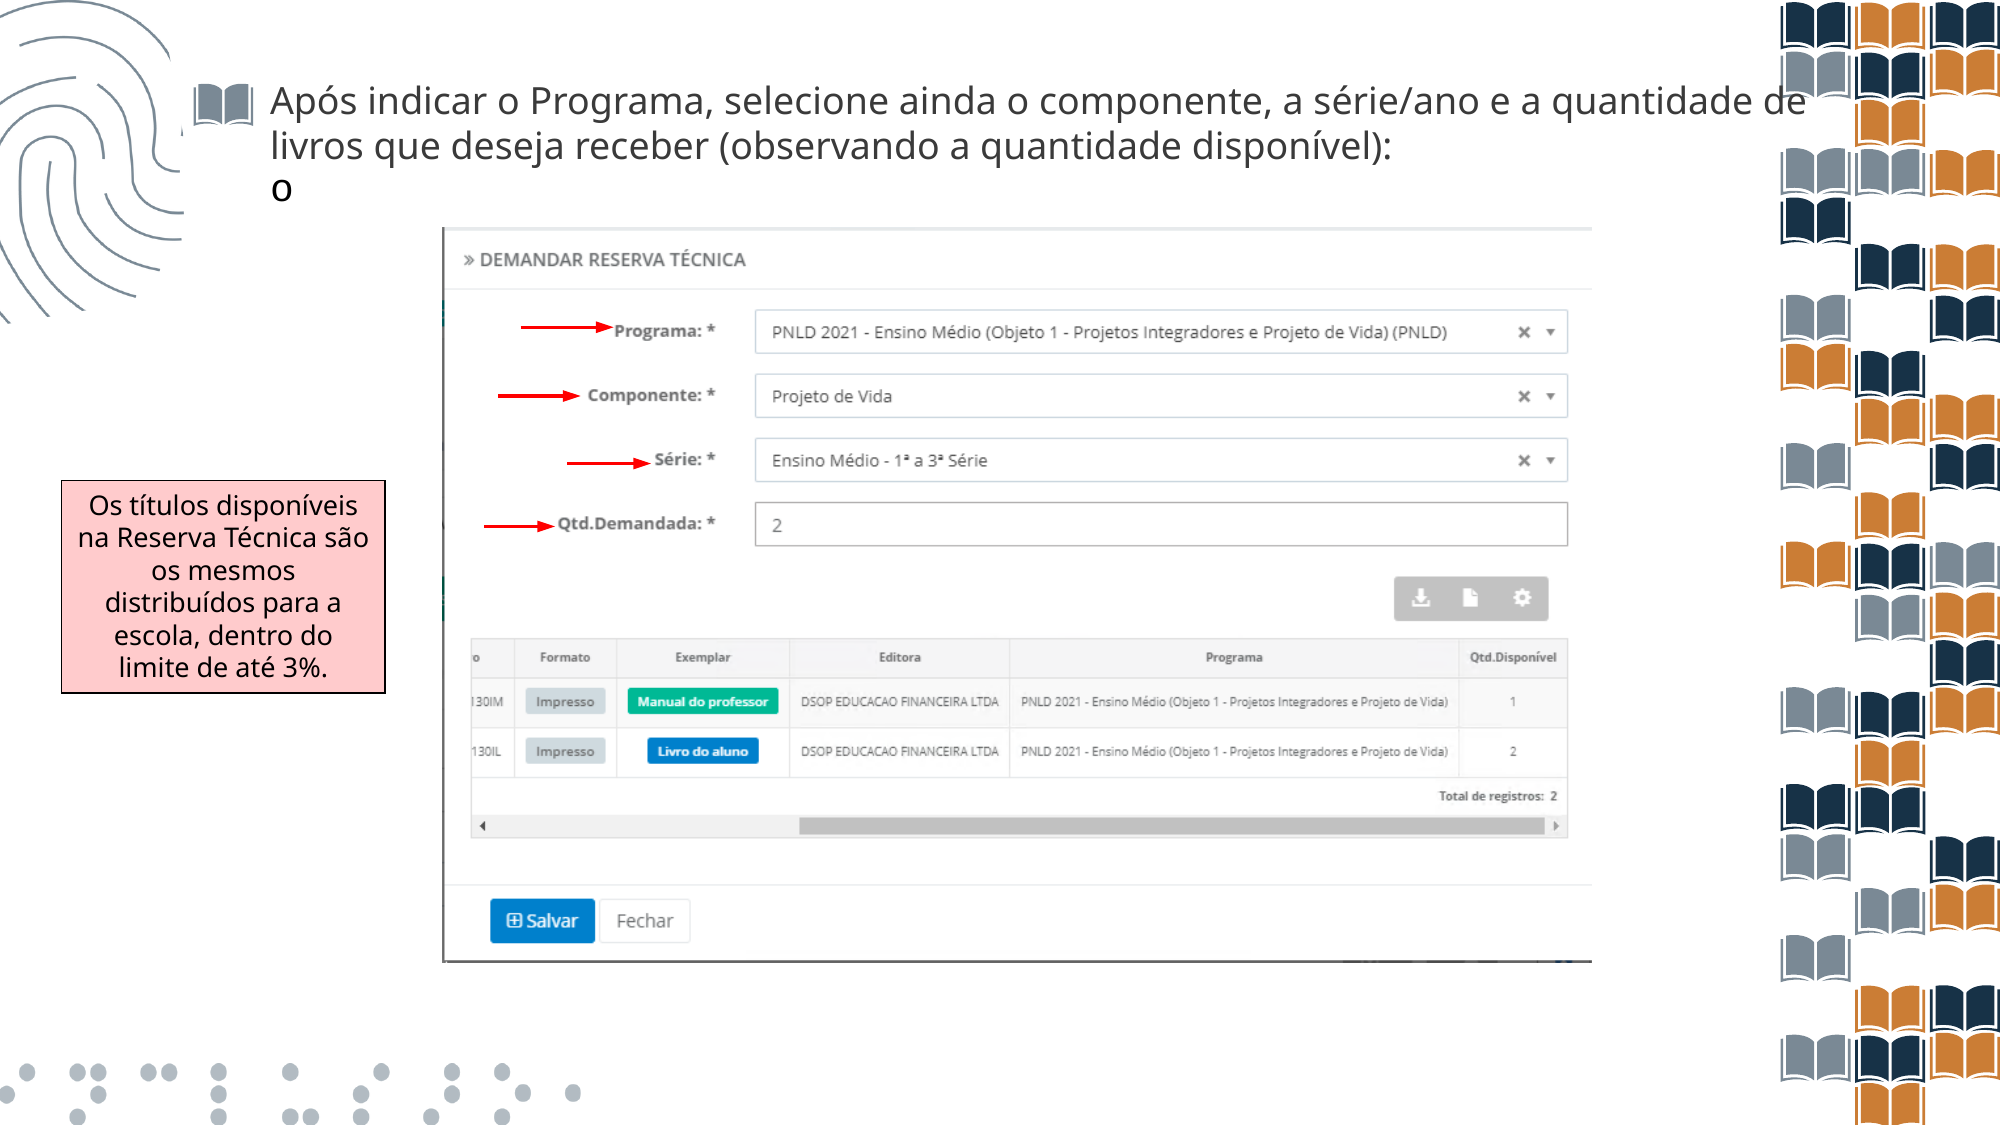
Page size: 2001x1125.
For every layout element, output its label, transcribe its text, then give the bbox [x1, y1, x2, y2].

text_box [1855, 983, 1926, 1125]
text_box [1929, 293, 2000, 343]
text_box Os títulos disponíveis na Reserva Técnica são os mesmos distribuídos para a escola, dentro do limite de até 3%. [61, 480, 386, 693]
text_box [1780, 781, 1851, 882]
text_box [0, 0, 210, 326]
text_box [1780, 539, 1851, 589]
text_box [0, 1063, 581, 1125]
text_box [1855, 541, 1926, 591]
text_box [1855, 885, 1926, 936]
text_box [1929, 147, 2000, 198]
text_box [1855, 348, 1926, 447]
text_box [1780, 440, 1851, 491]
text_box [1855, 241, 1926, 292]
text_box [1855, 0, 1926, 197]
text_box [1929, 834, 2000, 932]
text_box [1929, 539, 2000, 735]
text_box [1929, 0, 2000, 97]
text_box Após indicar o Programa, selecione ainda o componente, a série/ano e a quantidade de livros que deseja receber (observando a quantidade disponível): [255, 69, 1835, 224]
text_box [1855, 689, 1926, 835]
text_box [1929, 242, 2000, 292]
text_box [1780, 1032, 1851, 1082]
text_box [1780, 145, 1851, 245]
text_box [1780, 932, 1851, 983]
text_box [193, 81, 254, 126]
text_box [1855, 592, 1926, 643]
text_box [1929, 392, 2000, 492]
text_box [1855, 490, 1926, 540]
text_box [1780, 684, 1851, 735]
picture [442, 227, 1592, 963]
text_box [1929, 983, 2000, 1081]
text_box [1780, 0, 1851, 99]
text_box [1780, 292, 1851, 392]
